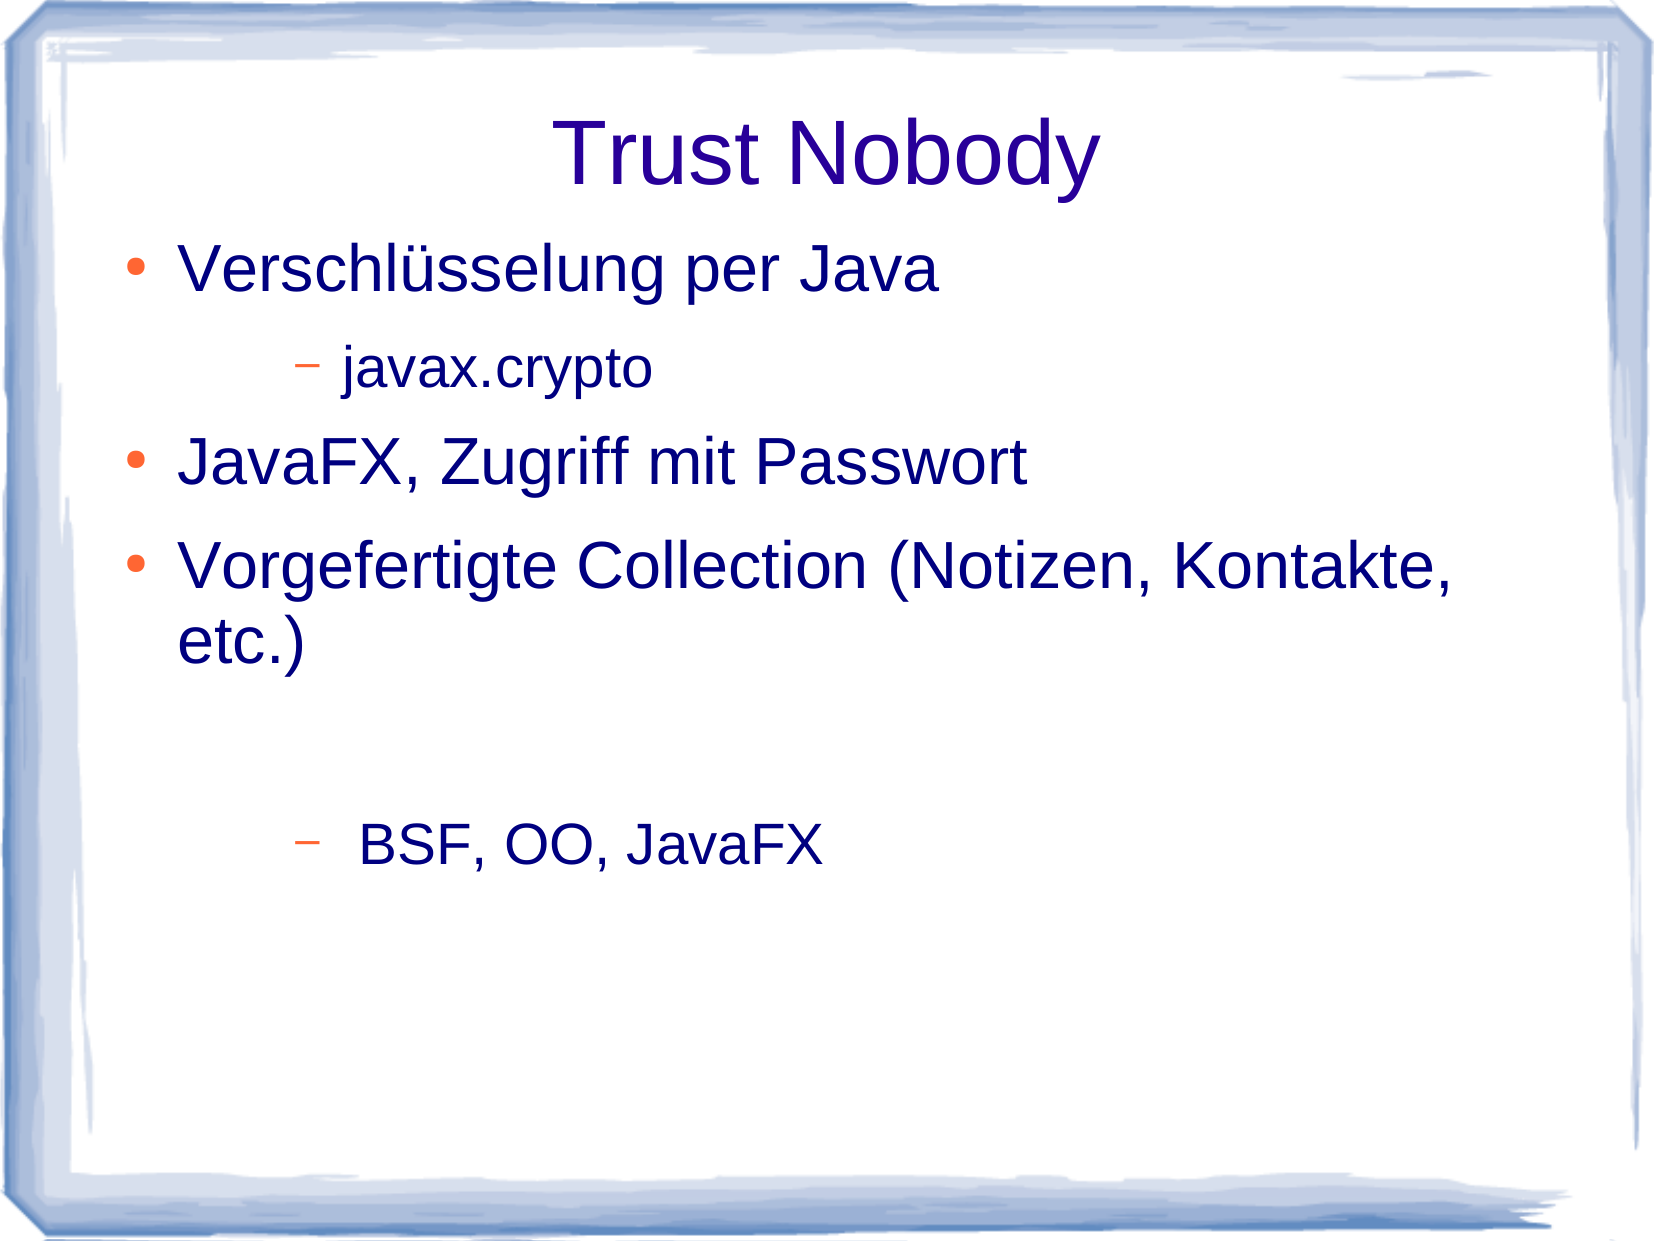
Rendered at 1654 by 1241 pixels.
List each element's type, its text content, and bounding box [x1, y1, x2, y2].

title Trust Nobody [82, 49, 1571, 257]
picture [0, 0, 1654, 1241]
list Verschlüsselung per Java javax.crypto JavaFX, Zugriff mit Passwort Vorgefertigte Collection (Notizen, Kontakte, etc.) BSF, OO, JavaFX [106, 230, 1560, 1036]
